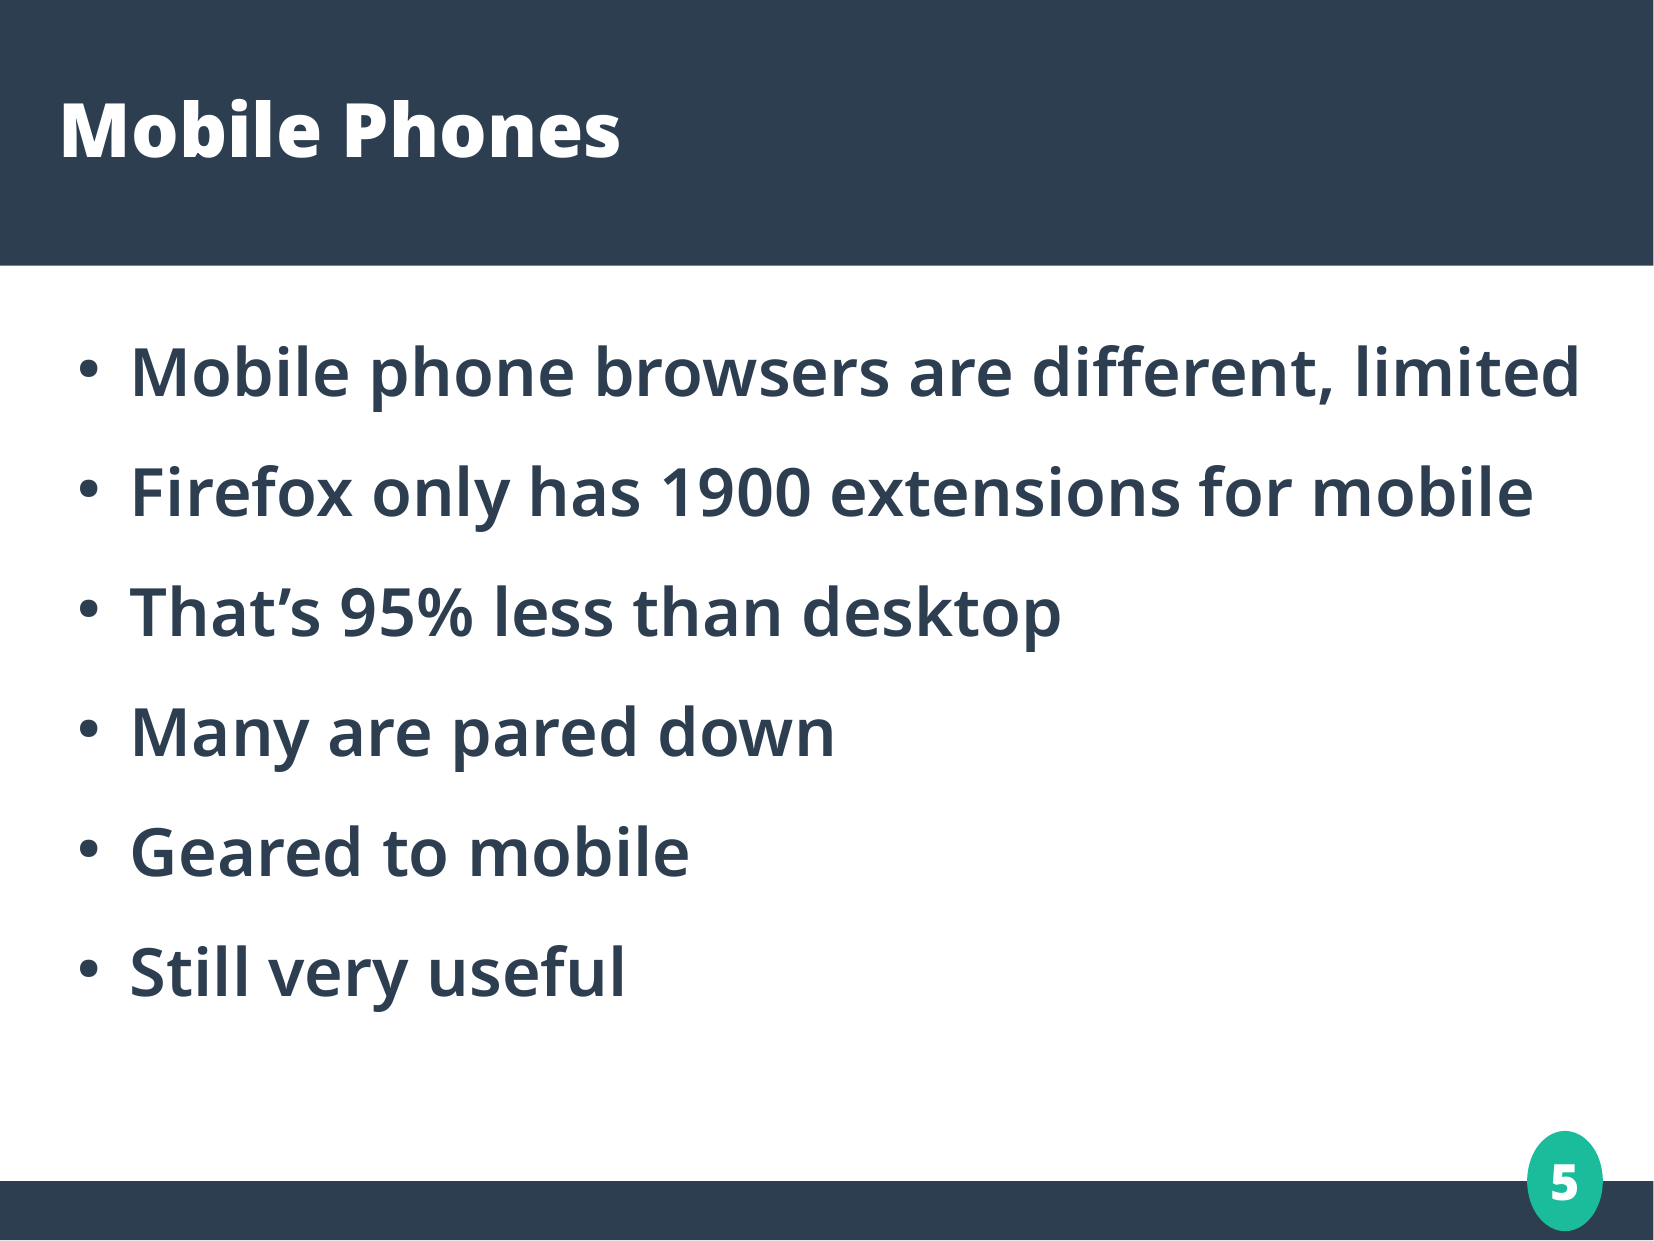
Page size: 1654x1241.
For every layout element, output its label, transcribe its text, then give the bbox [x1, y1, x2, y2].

list Mobile phone browsers are different, limited Firefox only has 1900 extensions for mobile That’s 95% less than desktop Many are pared down Geared to mobile Still very useful [59, 324, 1595, 1152]
title Mobile Phones [59, 49, 1595, 207]
